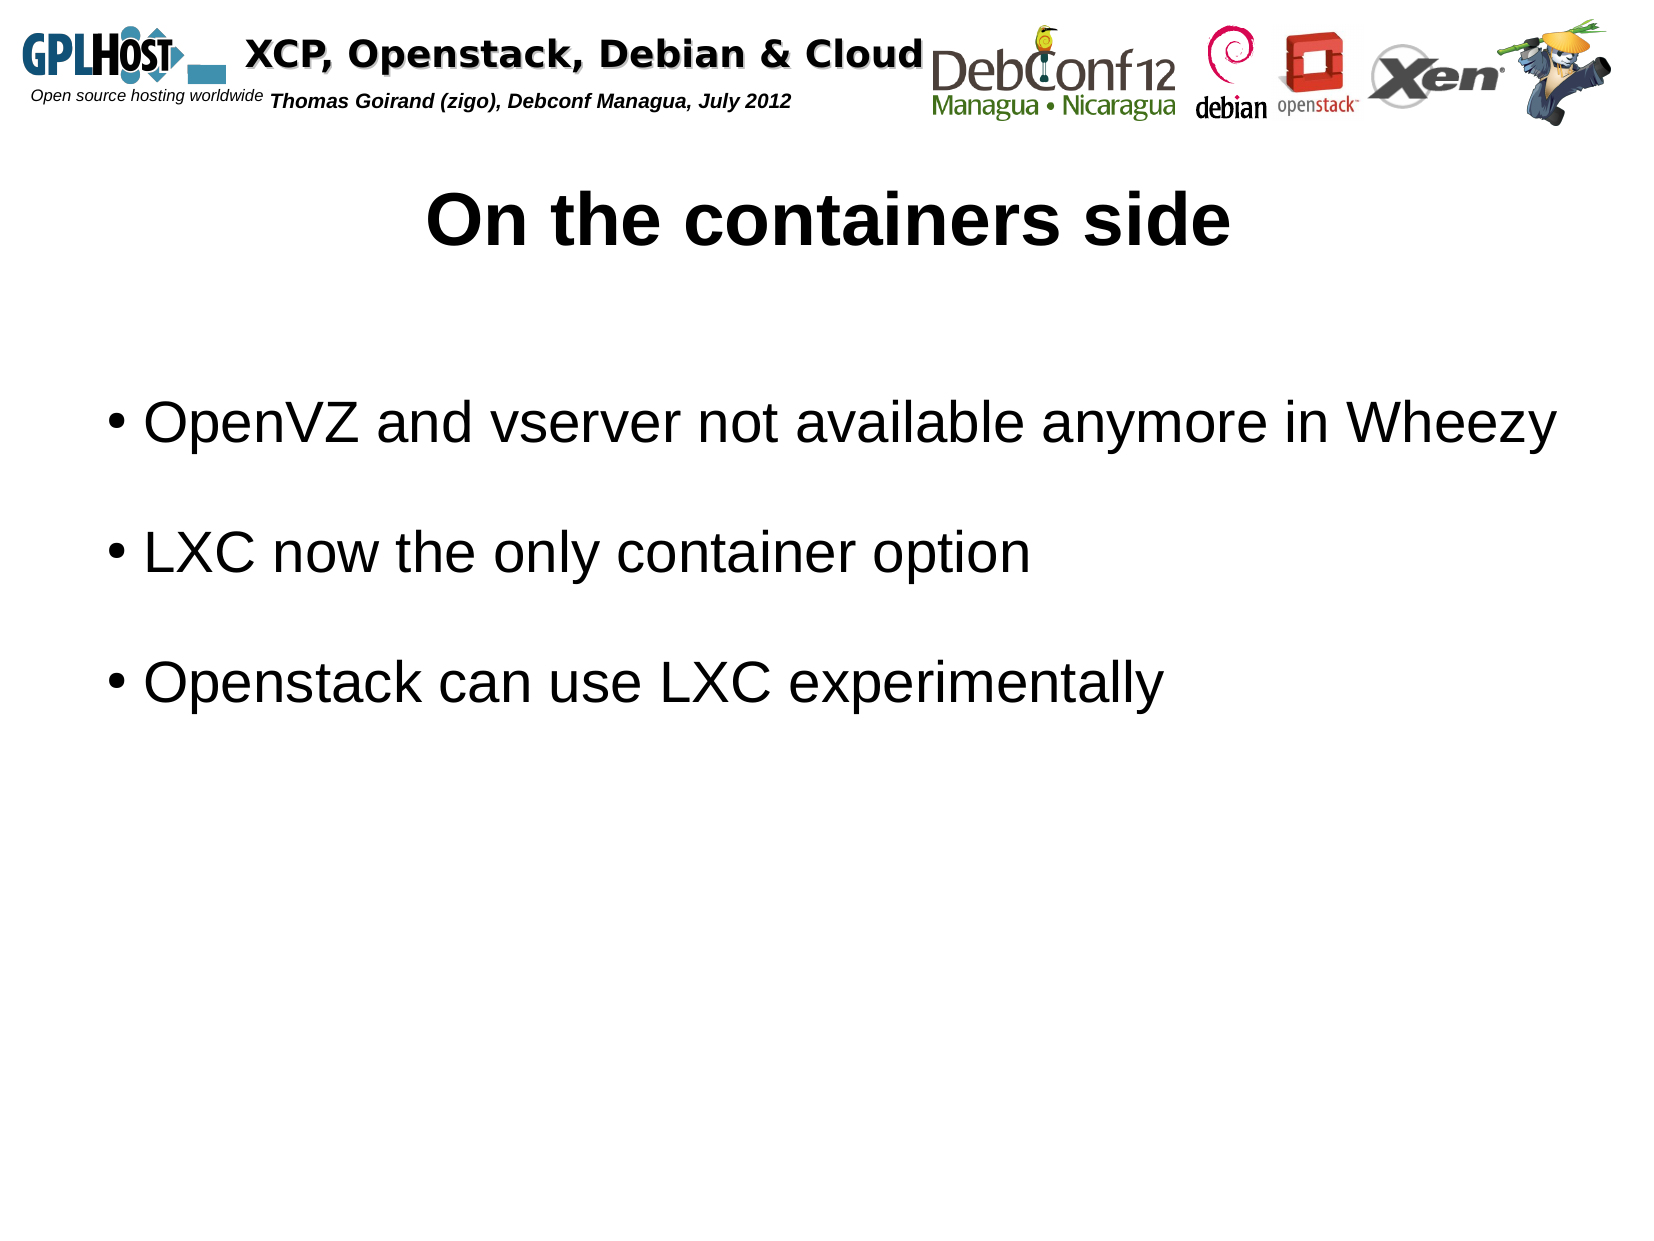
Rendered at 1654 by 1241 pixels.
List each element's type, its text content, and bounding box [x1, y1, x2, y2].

picture [933, 25, 1175, 121]
text_box On the containers side [103, 170, 1556, 269]
picture [1271, 24, 1364, 121]
picture [1497, 19, 1611, 126]
text_box OpenVZ and vserver not available anymore in Wheezy LXC now the only container option Openstack can use LXC experimentally [91, 382, 1596, 1094]
picture [21, 19, 226, 89]
